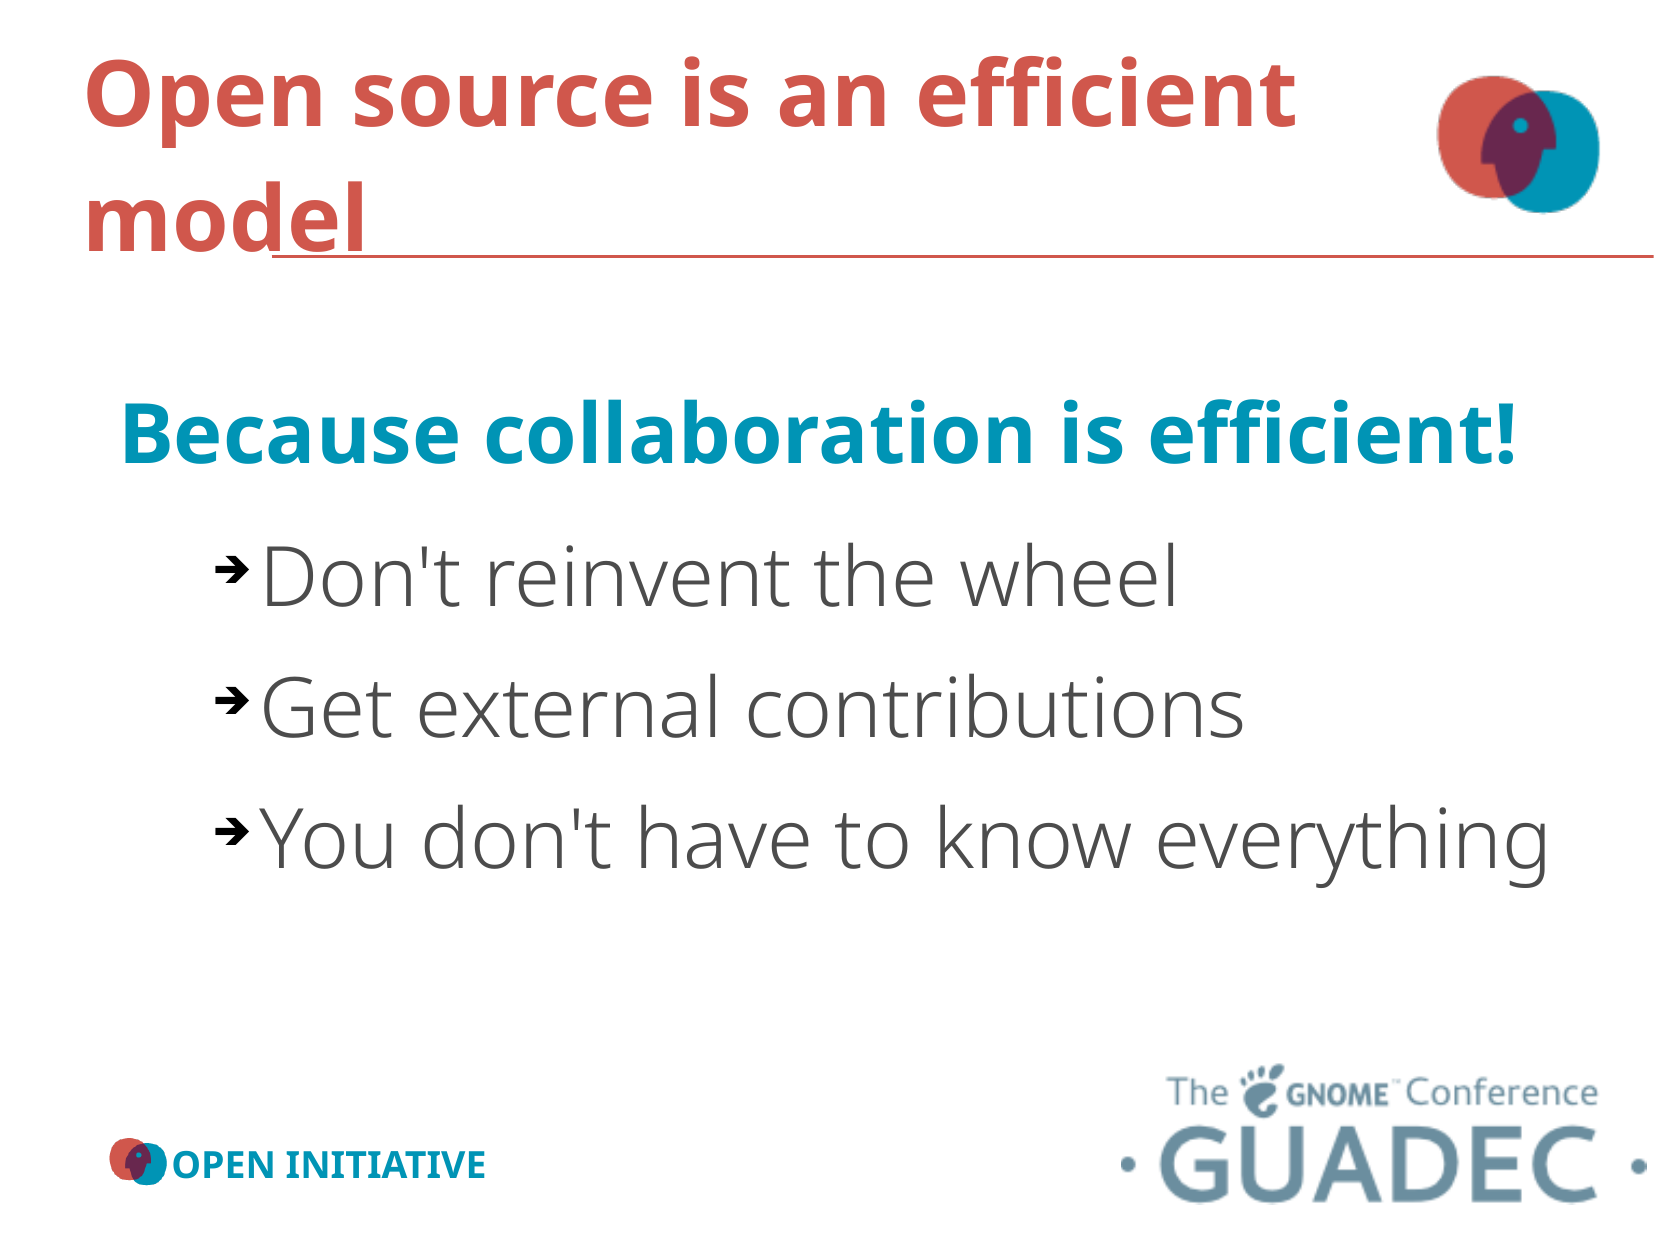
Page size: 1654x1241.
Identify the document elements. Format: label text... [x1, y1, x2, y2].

picture [1121, 1062, 1647, 1205]
list Because collaboration is efficient! Don't reinvent the wheel Get external contributions You don't have to know everything [47, 374, 1607, 1193]
picture [1453, 59, 1611, 236]
title Open source is an efficient model [82, 49, 1453, 257]
